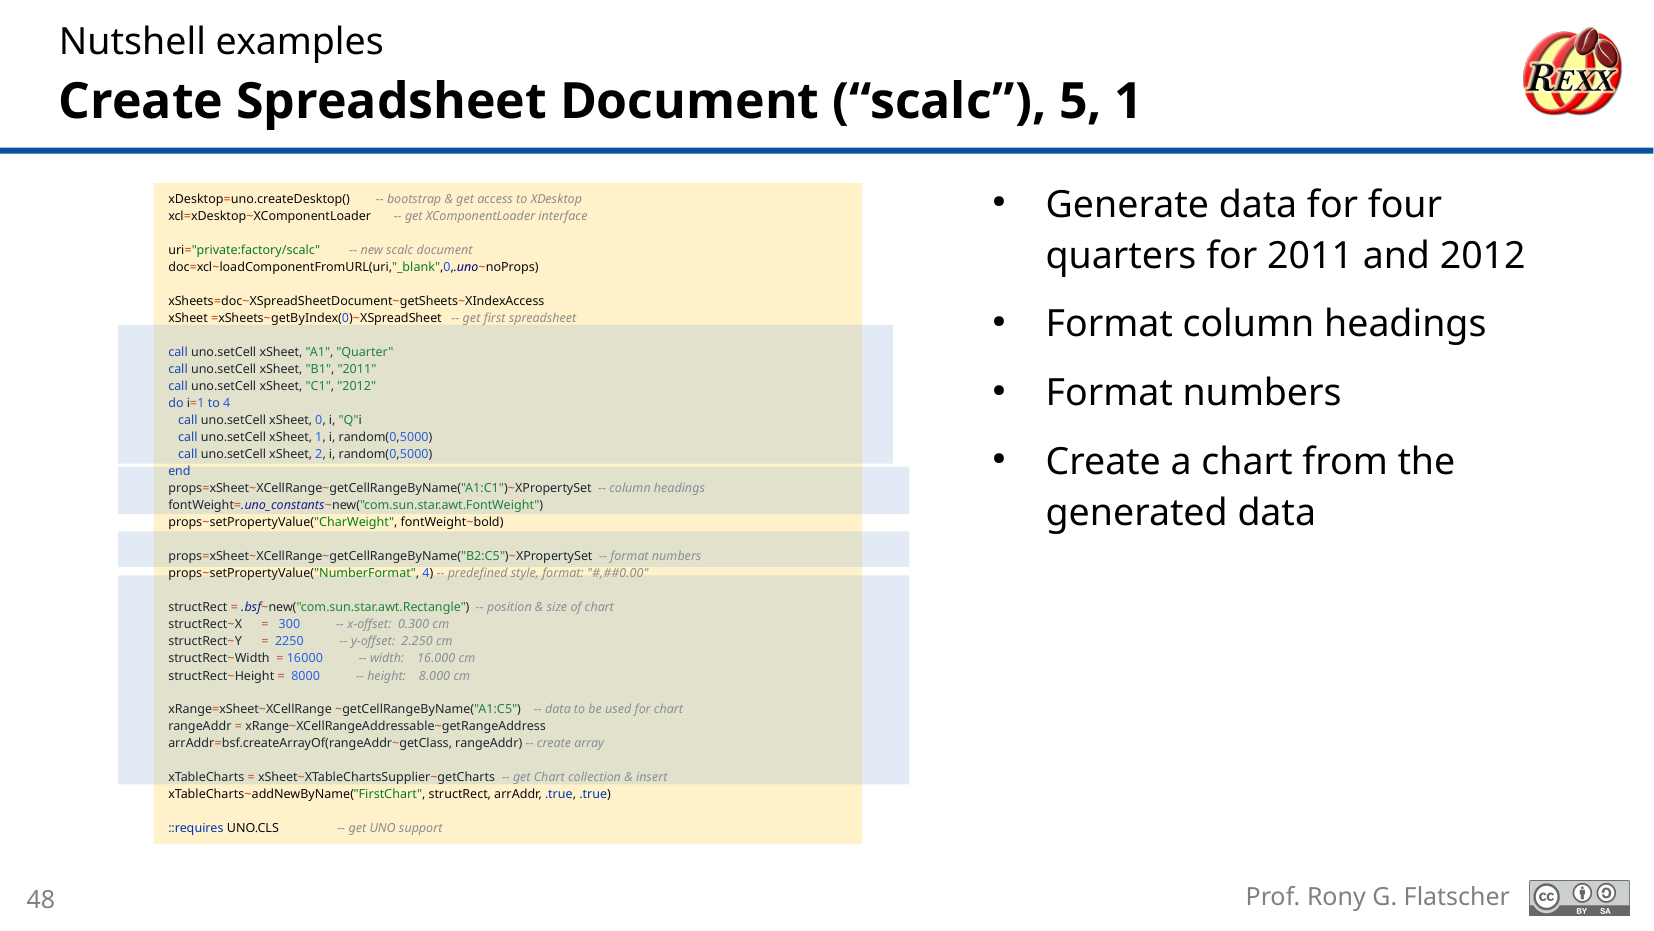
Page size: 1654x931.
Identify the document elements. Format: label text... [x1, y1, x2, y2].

text_box xDesktop=uno.createDesktop() -- bootstrap & get access to XDesktop xcl=xDesktop~XComponentLoader -- get XComponentLoader interface uri="private:factory/scalc" -- new scalc document doc=xcl~loadComponentFromURL(uri,"_blank",0,.uno~noProps) xSheets=doc~XSpreadSheetDocument~getSheets~XIndexAccess xSheet =xSheets~getByIndex(0)~XSpreadSheet -- get first spreadsheet call uno.setCell xSheet, "A1", "Quarter" call uno.setCell xSheet, "B1", "2011" call uno.setCell xSheet, "C1", "2012" do i=1 to 4 call uno.setCell xSheet, 0, i, "Q"i call uno.setCell xSheet, 1, i, random(0,5000) call uno.setCell xSheet, 2, i, random(0,5000) end props=xSheet~XCellRange~getCellRangeByName("A1:C1")~XPropertySet -- column headings fontWeight=.uno_constants~new("com.sun.star.awt.FontWeight") props~setPropertyValue("CharWeight", fontWeight~bold) props=xSheet~XCellRange~getCellRangeByName("B2:C5")~XPropertySet -- format numbers props~setPropertyValue("NumberFormat", 4) -- predefined style, format: "#,##0.00" structRect = .bsf~new("com.sun.star.awt.Rectangle") -- position & size of chart structRect~X = 300 -- x-offset: 0.300 cm structRect~Y = 2250 -- y-offset: 2.250 cm structRect~Width = 16000 -- width: 16.000 cm structRect~Height = 8000 -- height: 8.000 cm xRange=xSheet~XCellRange ~getCellRangeByName("A1:C5") -- data to be used for chart rangeAddr = xRange~XCellRangeAddressable~getRangeAddress arrAddr=bsf.createArrayOf(rangeAddr~getClass, rangeAddr) -- create array xTableCharts = xSheet~XTableChartsSupplier~getCharts -- get Chart collection & insert xTableCharts~addNewByName("FirstChart", structRect, arrAddr, .true, .true) ::requires UNO.CLS -- get UNO support [153, 183, 863, 324]
text_box [118, 575, 910, 785]
text_box [118, 324, 893, 464]
text_box [118, 531, 910, 567]
list Generate data for four quarters for 2011 and 2012 Format column headings Format numbers Create a chart from the generated data [974, 177, 1578, 384]
title Nutshell examples Create Spreadsheet Document (“scalc”), 5, 1 [0, 0, 1625, 148]
text_box [118, 466, 910, 514]
